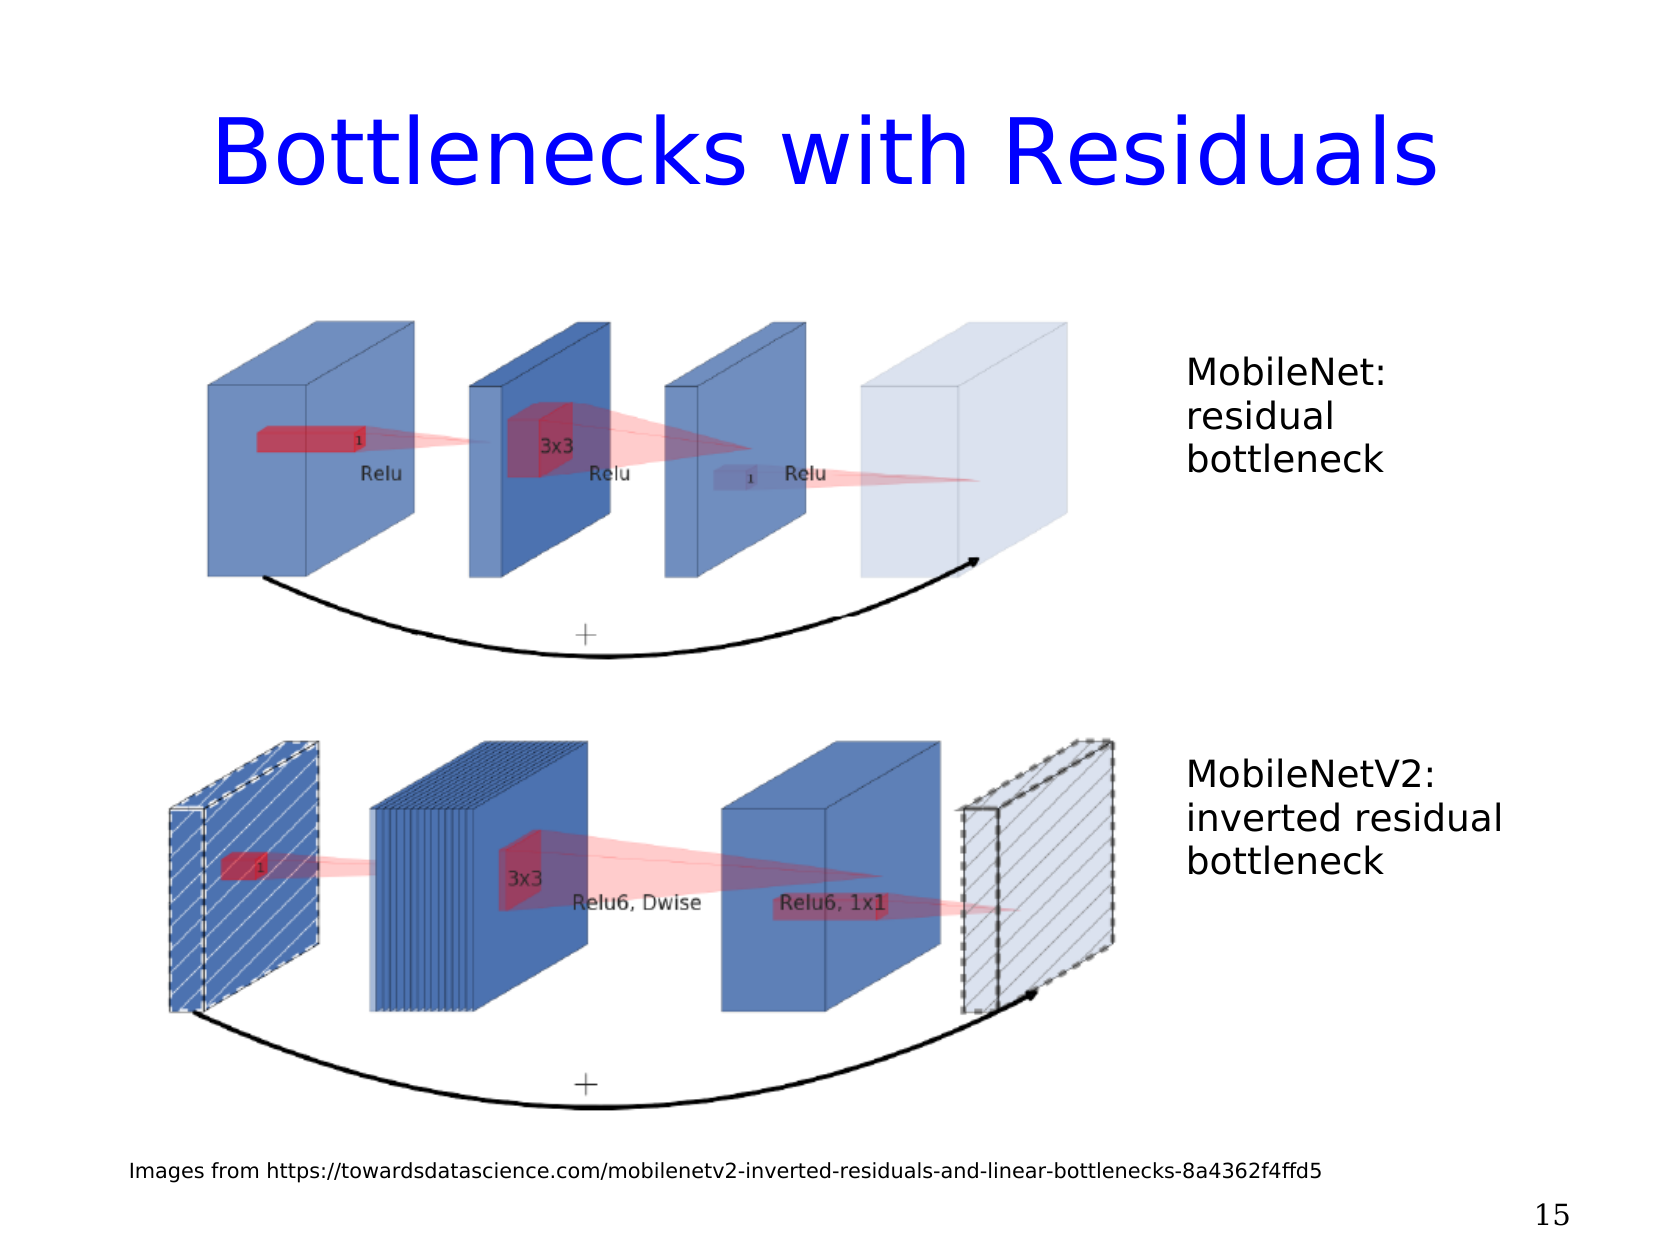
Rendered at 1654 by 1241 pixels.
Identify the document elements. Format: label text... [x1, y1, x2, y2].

picture [199, 312, 1074, 671]
text_box MobileNet: residual bottleneck [1171, 343, 1531, 490]
text_box MobileNetV2: inverted residual bottleneck [1171, 745, 1532, 891]
text_box Images from https://towardsdatascience.com/mobilenetv2-inverted-residuals-and-linear-bottlenecks-8a4362f4ffd5 [114, 1151, 1379, 1191]
picture [163, 730, 1120, 1120]
title Bottlenecks with Residuals [82, 49, 1571, 257]
